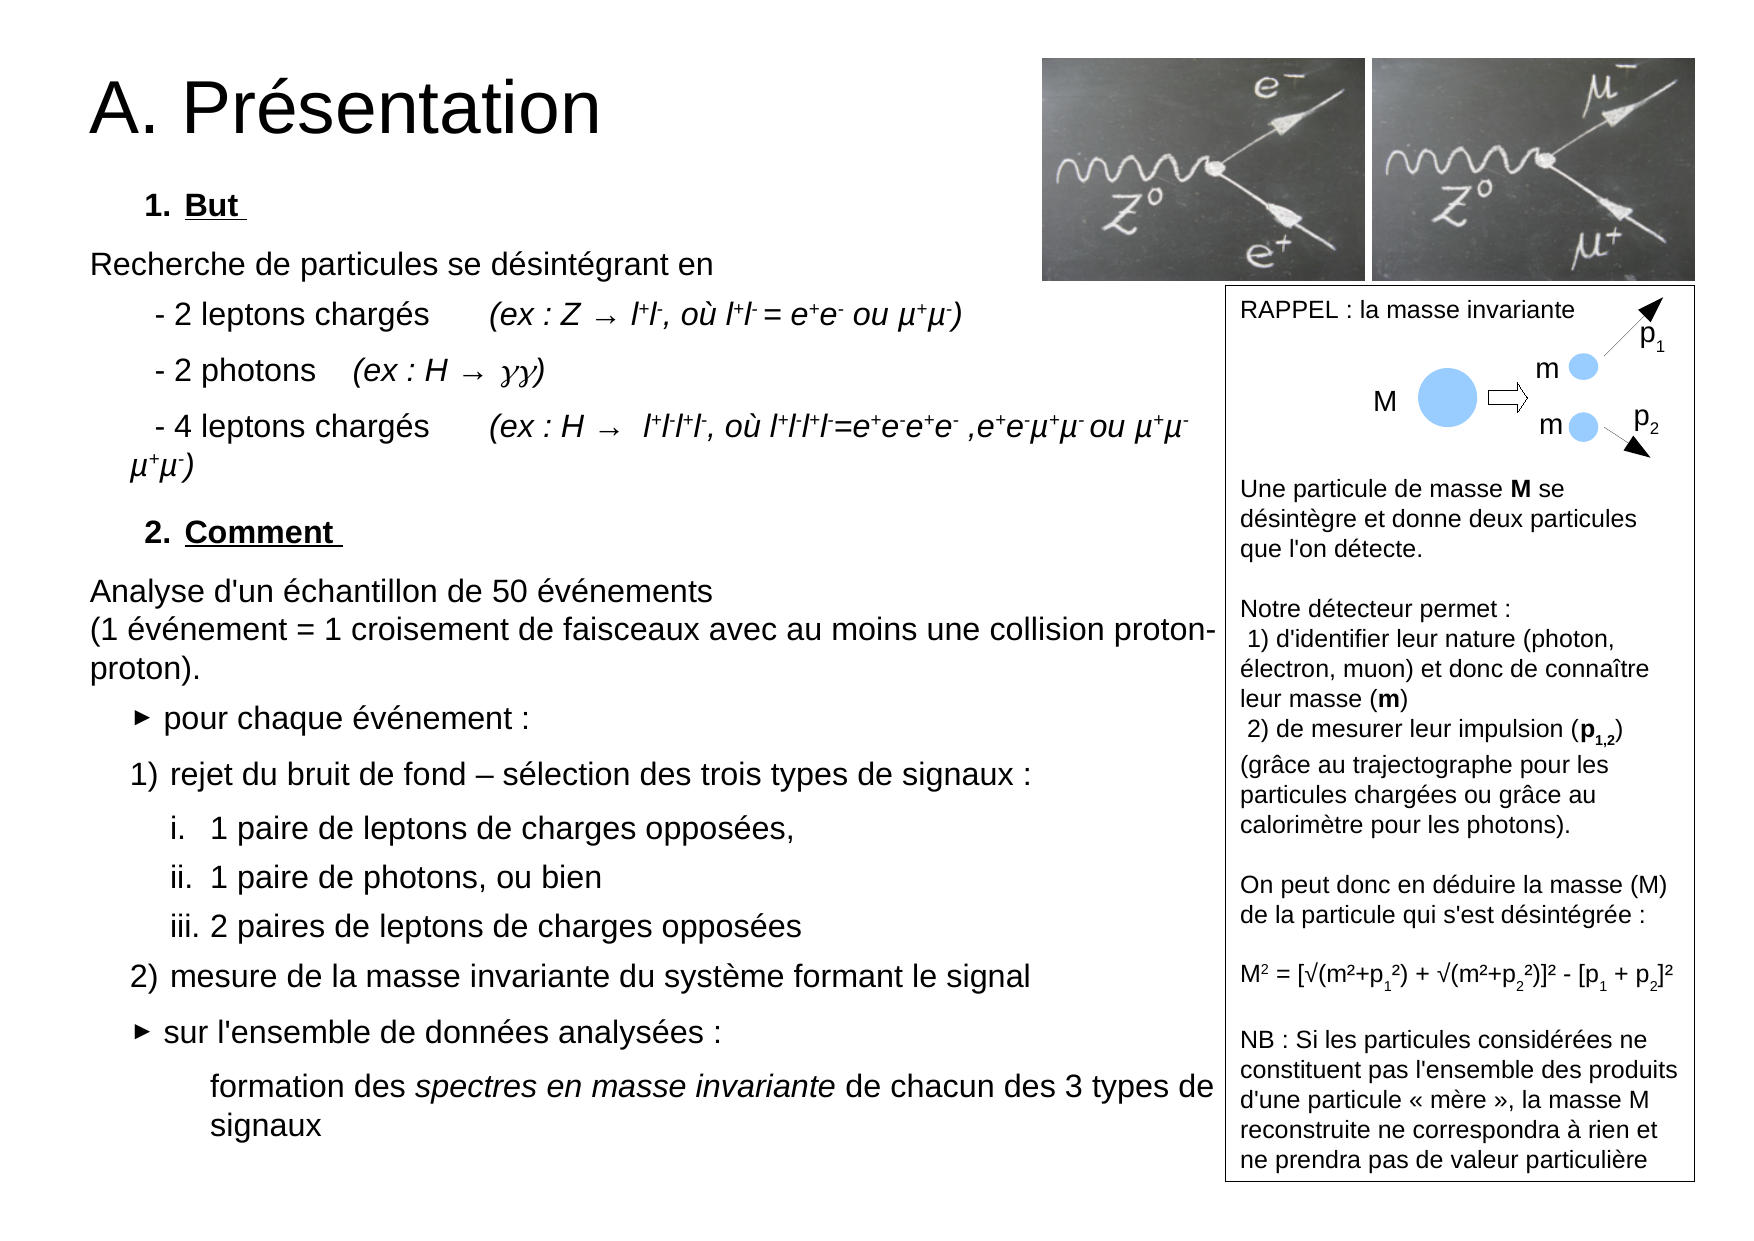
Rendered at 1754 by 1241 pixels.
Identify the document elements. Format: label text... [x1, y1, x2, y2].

title A. Présentation [75, 50, 1686, 157]
picture [1042, 58, 1365, 281]
picture [1372, 58, 1695, 281]
list But Recherche de particules se désintégrant en - 2 leptons chargés (ex : Z → l+l-, où l+l- = e+e- ou µ+µ-) - 2 photons (ex : H → gg) - 4 leptons chargés (ex : H → l+l-l+l-, où l+l-l+l-=e+e-e+e- ,e+e-µ+µ- ou µ+µ-µ+µ-) Comment Analyse d'un échantillon de 50 événements (1 événement = 1 croisement de faisceaux avec au moins une collision proton-proton). pour chaque événement : rejet du bruit de fond – sélection des trois types de signaux : 1 paire de leptons de charges opposées, 1 paire de photons, ou bien 2 paires de leptons de charges opposées mesure de la masse invariante du système formant le signal sur l'ensemble de données analysées : formation des spectres en masse invariante de chacun des 3 types de signaux [75, 176, 1255, 1164]
text_box RAPPEL : la masse invariante Une particule de masse M se désintègre et donne deux particules que l'on détecte. Notre détecteur permet : 1) d'identifier leur nature (photon, électron, muon) et donc de connaître leur masse (m) 2) de mesurer leur impulsion (p1,2) (grâce au trajectographe pour les particules chargées ou grâce au calorimètre pour les photons). On peut donc en déduire la masse (M) de la particule qui s'est désintégrée : M2 = [√(m²+p1²) + √(m²+p2²)]² - [p1 + p2]² NB : Si les particules considérées ne constituent pas l'ensemble des produits d'une particule « mère », la masse M reconstruite ne correspondra à rien et ne prendra pas de valeur particulière [1225, 285, 1695, 1182]
